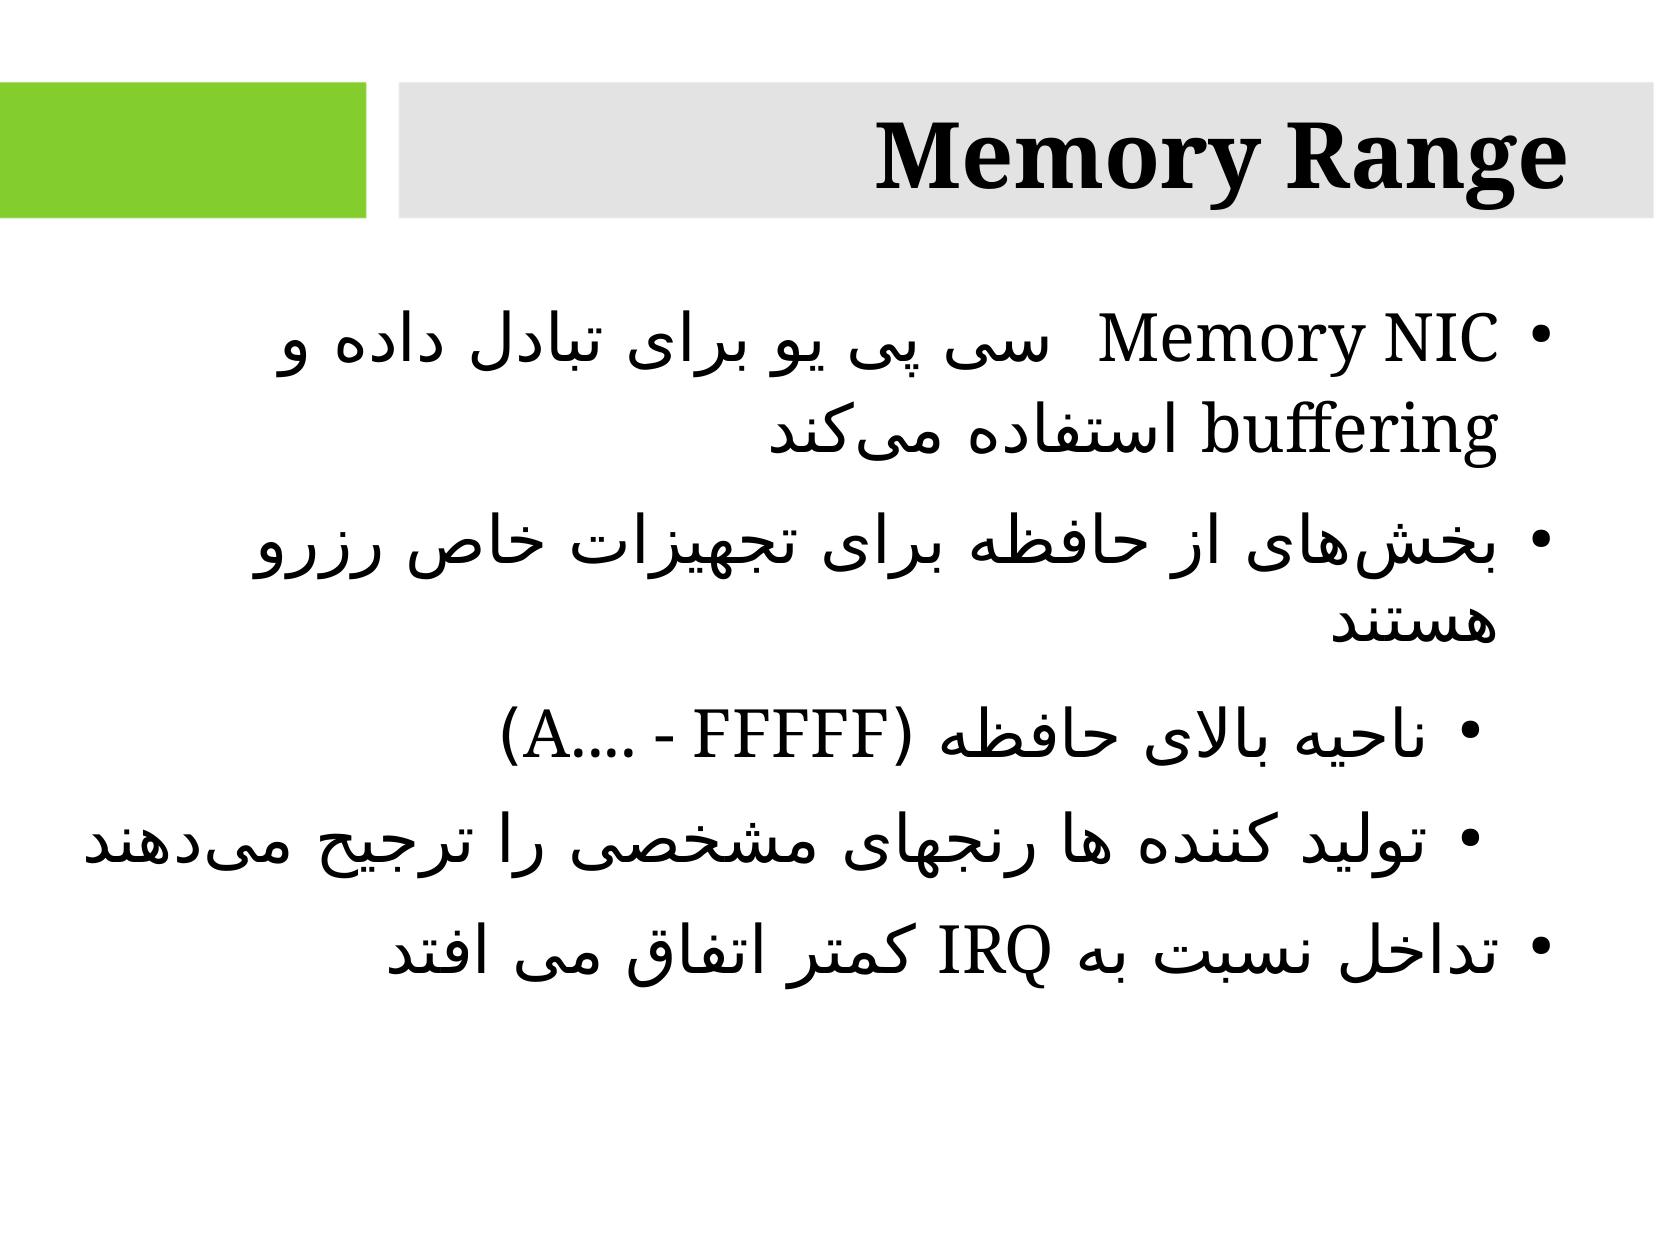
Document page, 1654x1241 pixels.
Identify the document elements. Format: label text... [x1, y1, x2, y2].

list Memory NIC سی پی یو برای تبادل داده و buffering استفاده می‌کند بخش‌های از حافظه برای تجهیزات خاص رزرو هستند ناحیه بالای حافظه (A.... - FFFFF) تولید کننده ها رنجهای مشخصی را ترجیح می‌دهند تداخل نسبت به IRQ کمتر اتفاق می افتد [82, 290, 1571, 1182]
picture [0, 0, 1654, 1241]
title Memory Range [82, 49, 1571, 257]
